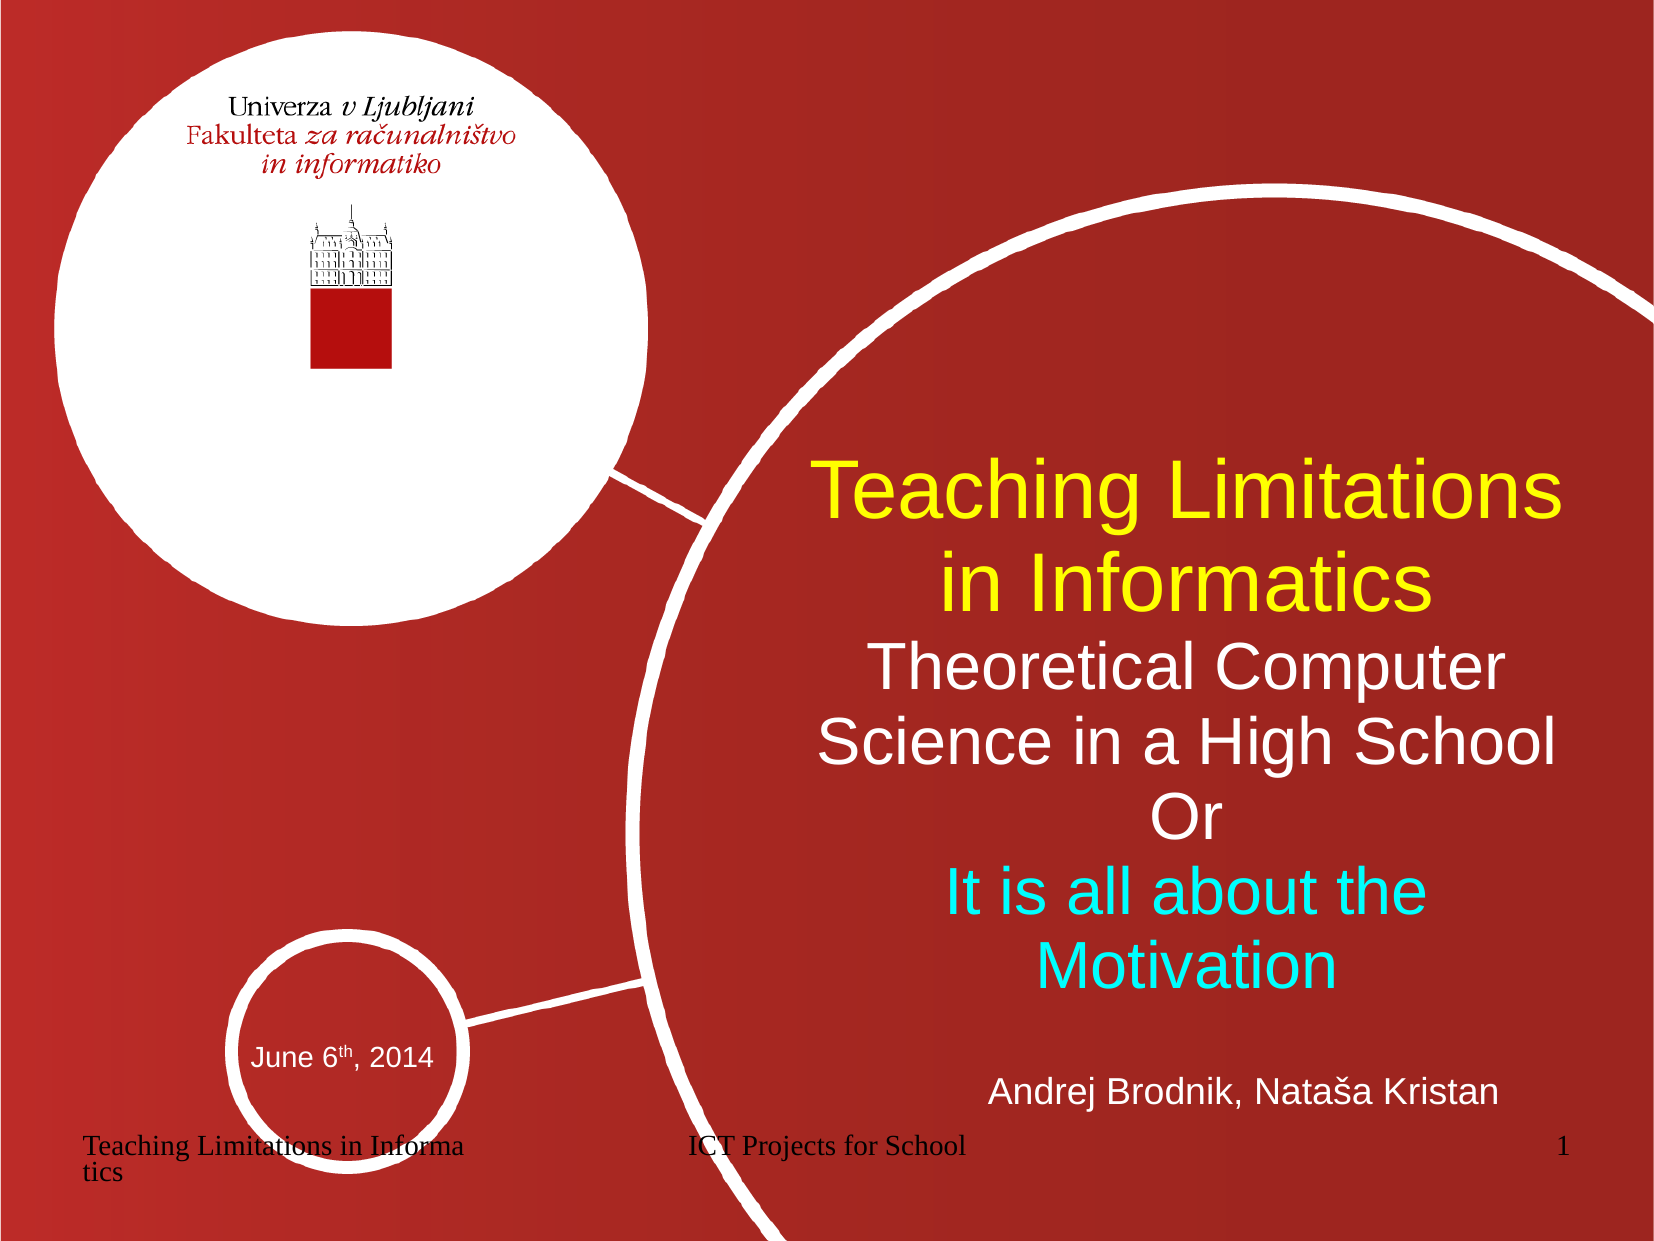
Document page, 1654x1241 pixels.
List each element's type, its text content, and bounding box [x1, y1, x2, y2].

text_box June 6th, 2014 [242, 980, 443, 1134]
picture [0, 0, 1654, 1241]
text_box Andrej Brodnik, Nataša Kristan [962, 1062, 1516, 1120]
subtitle Teaching Limitations in Informatics Theoretical Computer Science in a High School Or It is all about the Motivation [803, 437, 1571, 1010]
